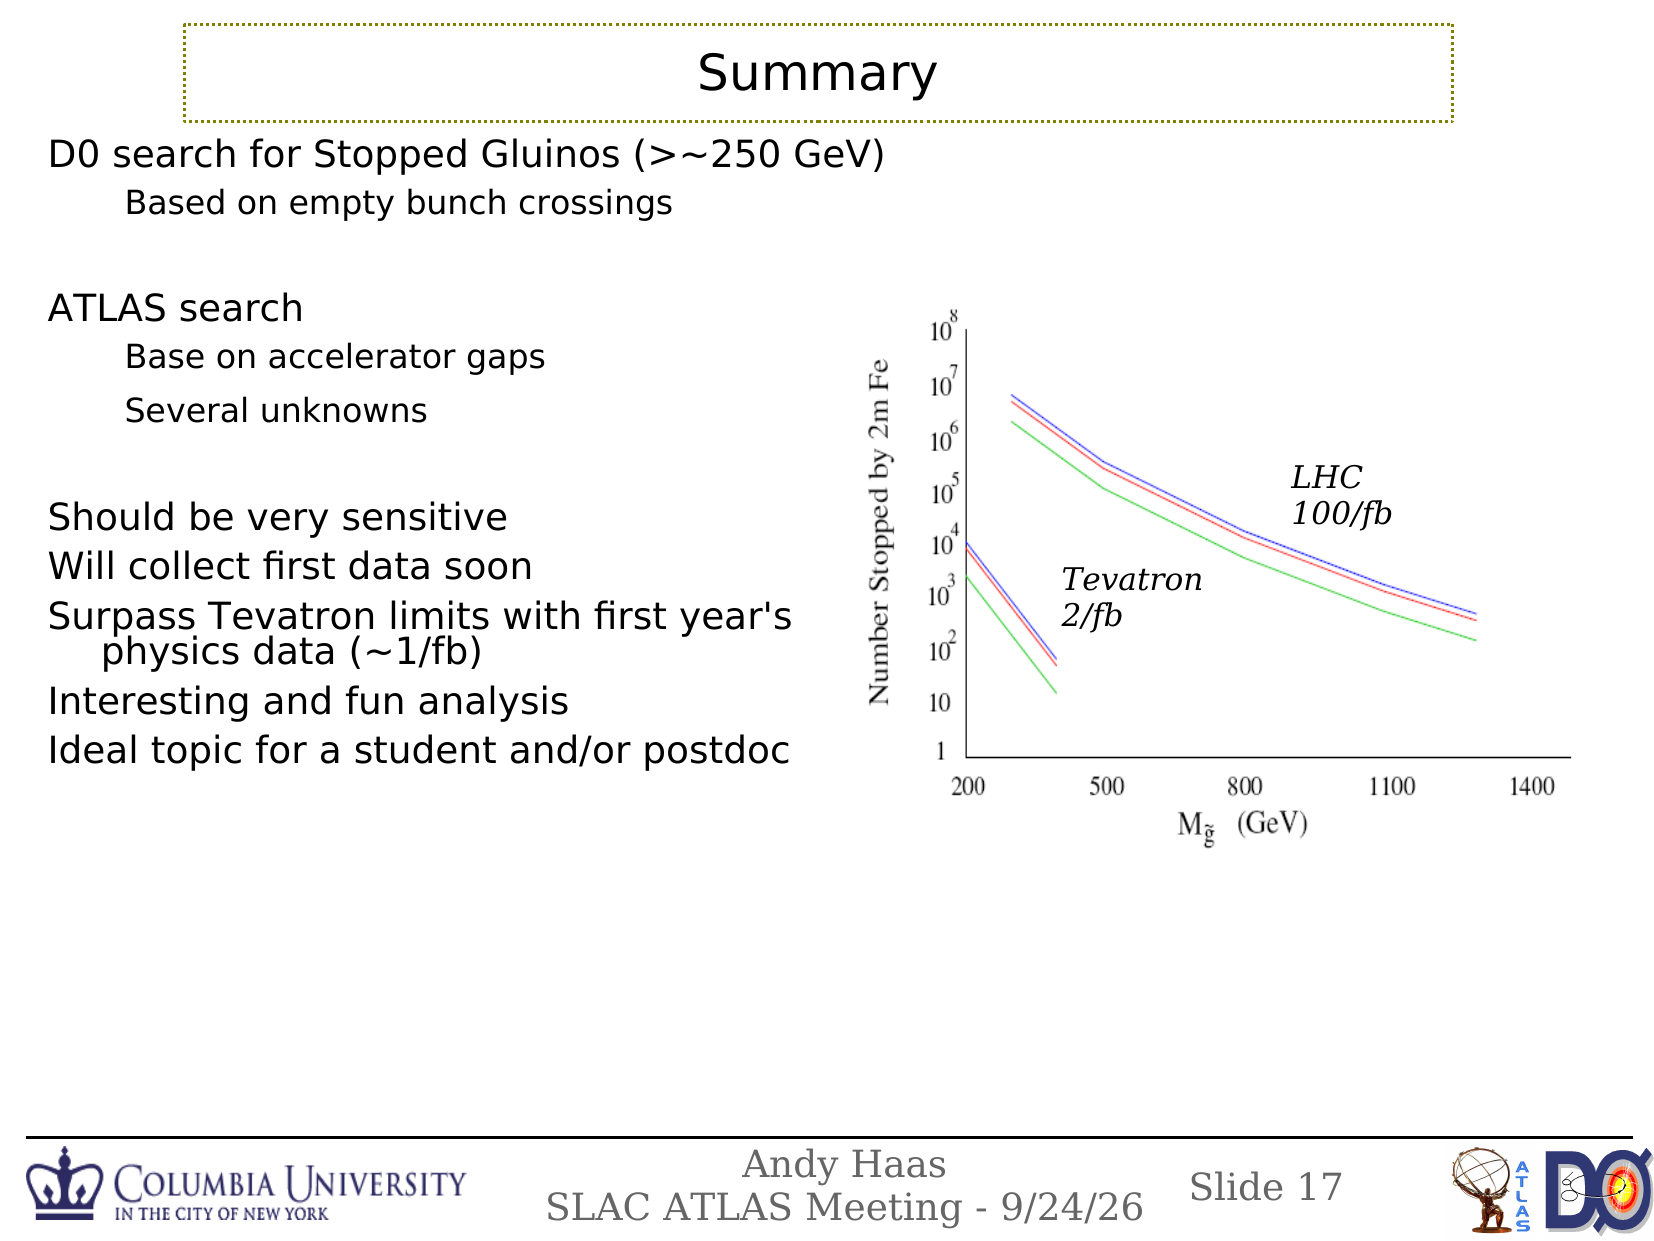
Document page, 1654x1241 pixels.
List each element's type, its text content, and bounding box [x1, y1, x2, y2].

picture [1539, 1146, 1654, 1239]
picture [1445, 1140, 1537, 1241]
picture [851, 291, 1586, 859]
text_box LHC 100/fb [1291, 459, 1422, 572]
list D0 search for Stopped Gluinos (>~250 GeV) Based on empty bunch crossings ATLAS search Base on accelerator gaps Several unknowns Should be very sensitive Will collect first data soon Surpass Tevatron limits with first year's physics data (~1/fb) Interesting and fun analysis Ideal topic for a student and/or postdoc [30, 140, 914, 1125]
picture [26, 1146, 467, 1220]
text_box Tevatron 2/fb [1061, 561, 1243, 674]
title Summary [184, 24, 1453, 122]
